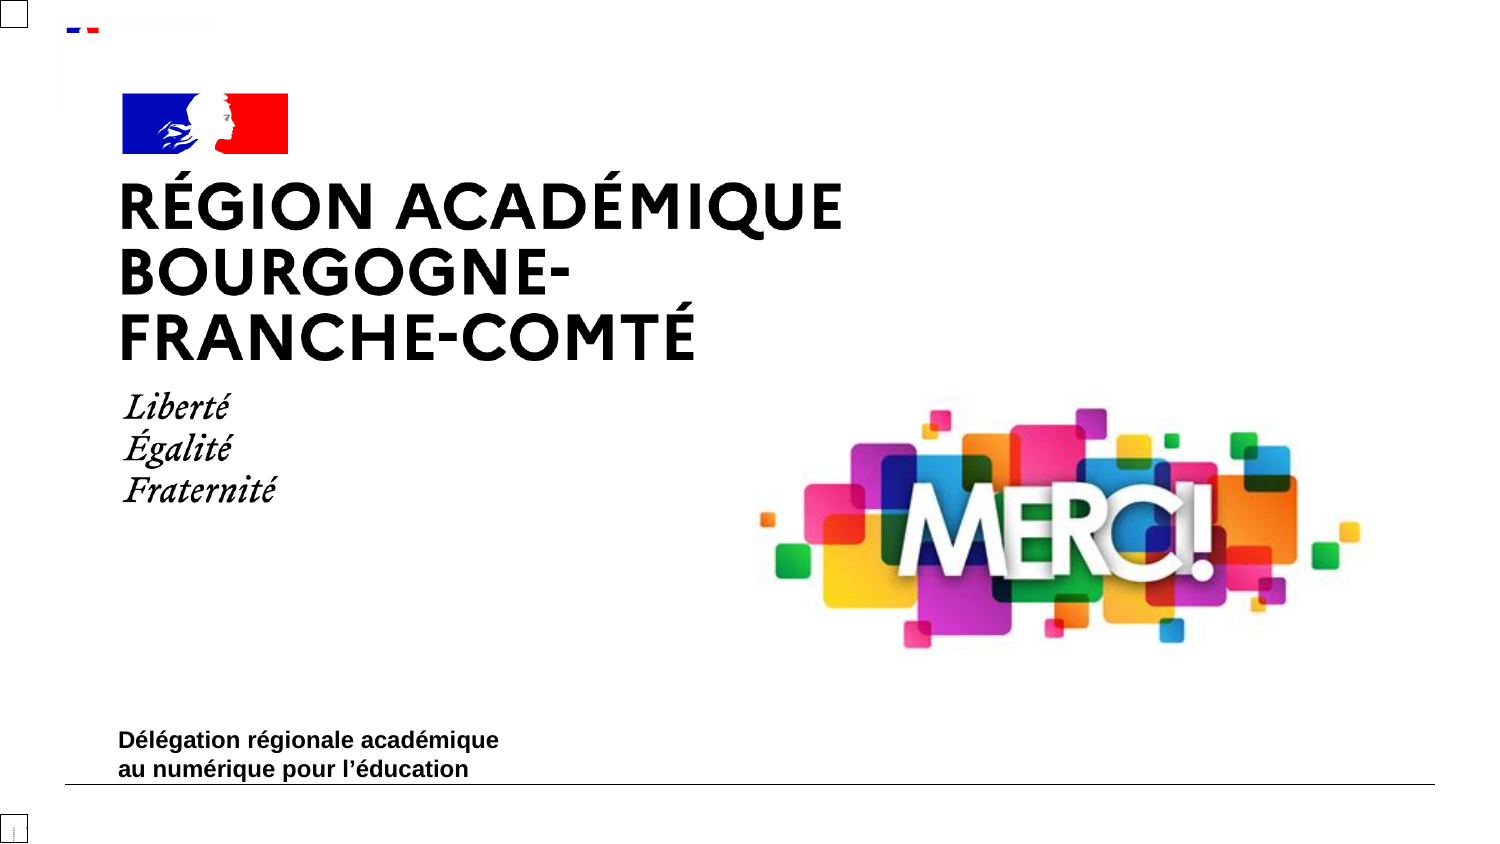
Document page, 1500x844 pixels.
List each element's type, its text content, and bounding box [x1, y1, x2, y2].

picture [55, 16, 1411, 708]
text_box Délégation régionale académique au numérique pour l’éducation [118, 717, 649, 790]
text_box <numéro> [0, 814, 28, 843]
